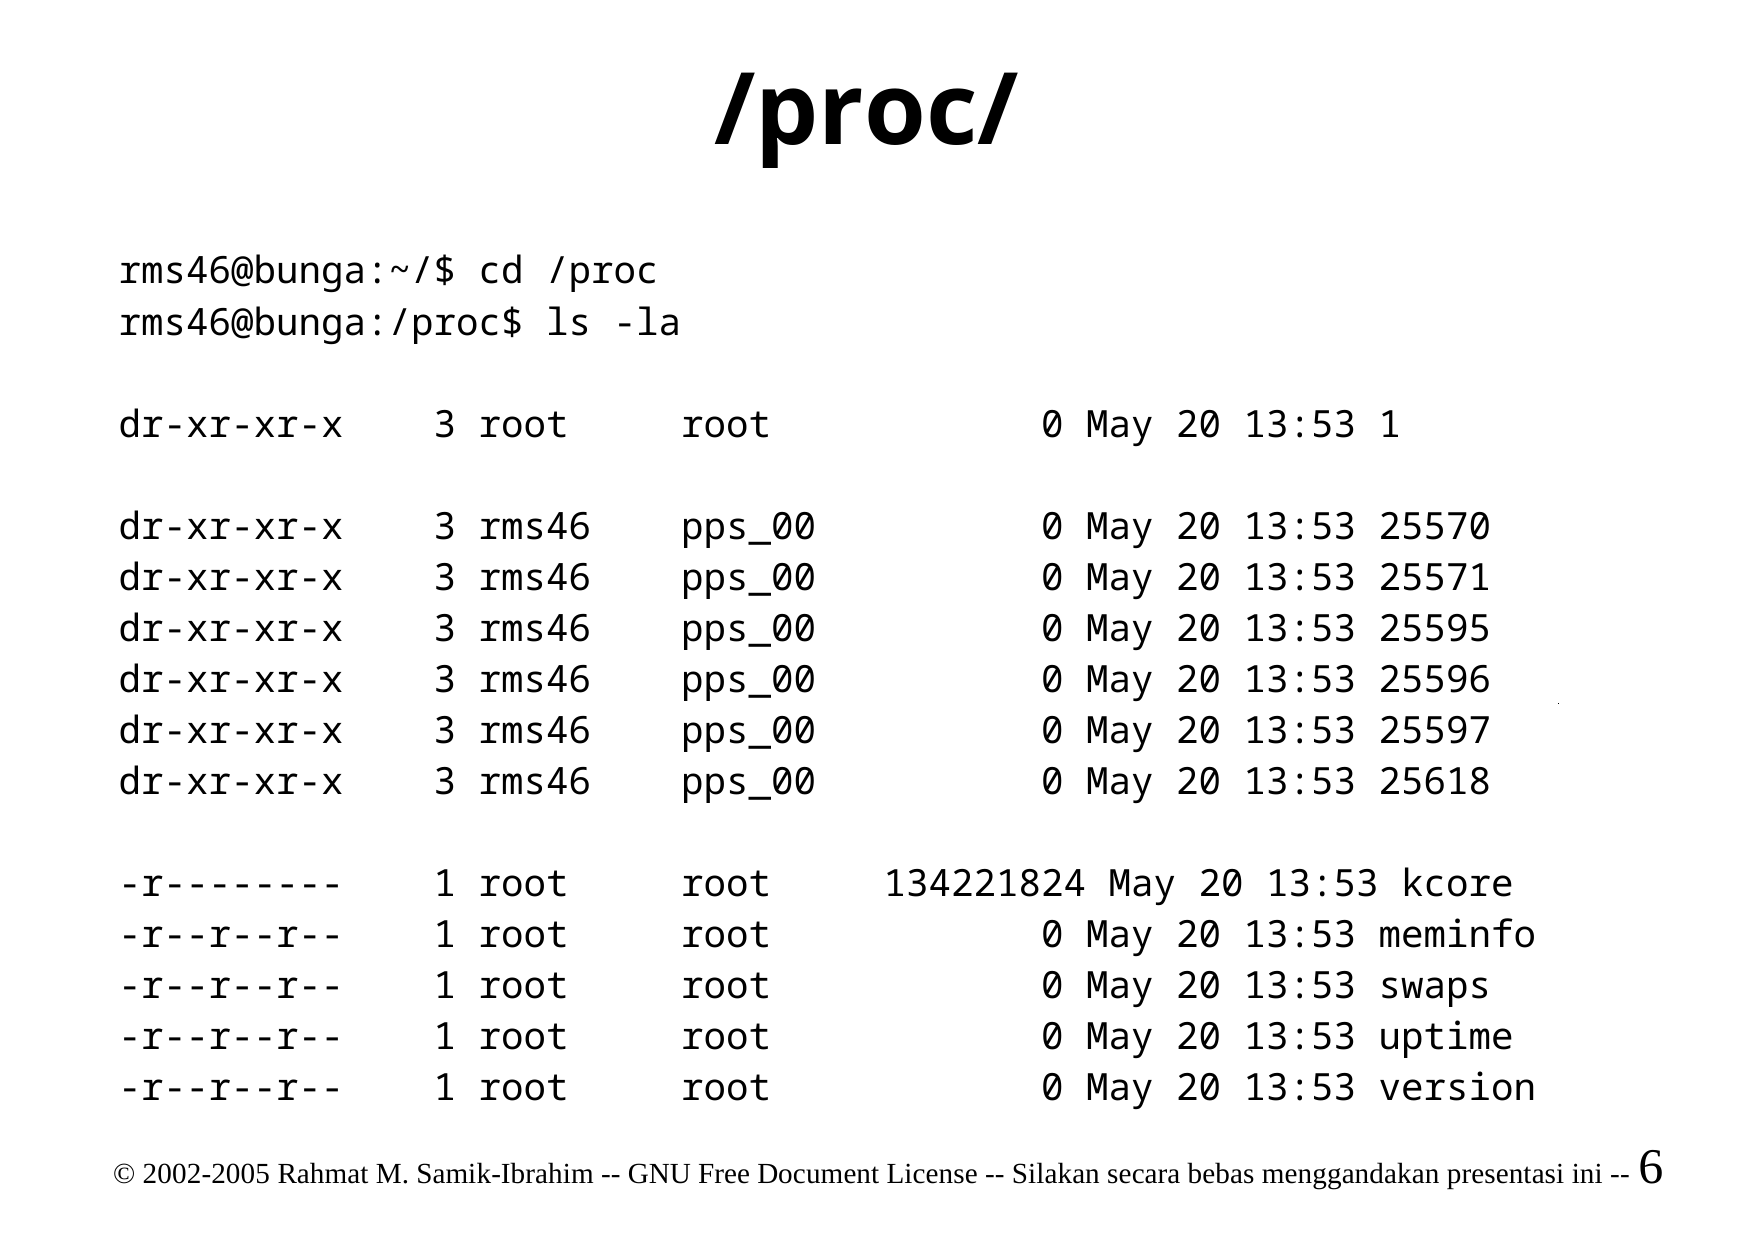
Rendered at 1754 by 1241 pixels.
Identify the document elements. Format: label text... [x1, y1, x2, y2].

title /proc/ [158, 42, 1576, 170]
text_box rms46@bunga:~/$ cd /proc rms46@bunga:/proc$ ls -la dr-xr-xr-x 3 root root 0 May 20 13:53 1 dr-xr-xr-x 3 rms46 pps_00 0 May 20 13:53 25570 dr-xr-xr-x 3 rms46 pps_00 0 May 20 13:53 25571 dr-xr-xr-x 3 rms46 pps_00 0 May 20 13:53 25595 dr-xr-xr-x 3 rms46 pps_00 0 May 20 13:53 25596 dr-xr-xr-x 3 rms46 pps_00 0 May 20 13:53 25597 dr-xr-xr-x 3 rms46 pps_00 0 May 20 13:53 25618 -r-------- 1 root root 134221824 May 20 13:53 kcore -r--r--r-- 1 root root 0 May 20 13:53 meminfo -r--r--r-- 1 root root 0 May 20 13:53 swaps -r--r--r-- 1 root root 0 May 20 13:53 uptime -r--r--r-- 1 root root 0 May 20 13:53 version [118, 244, 1559, 1010]
